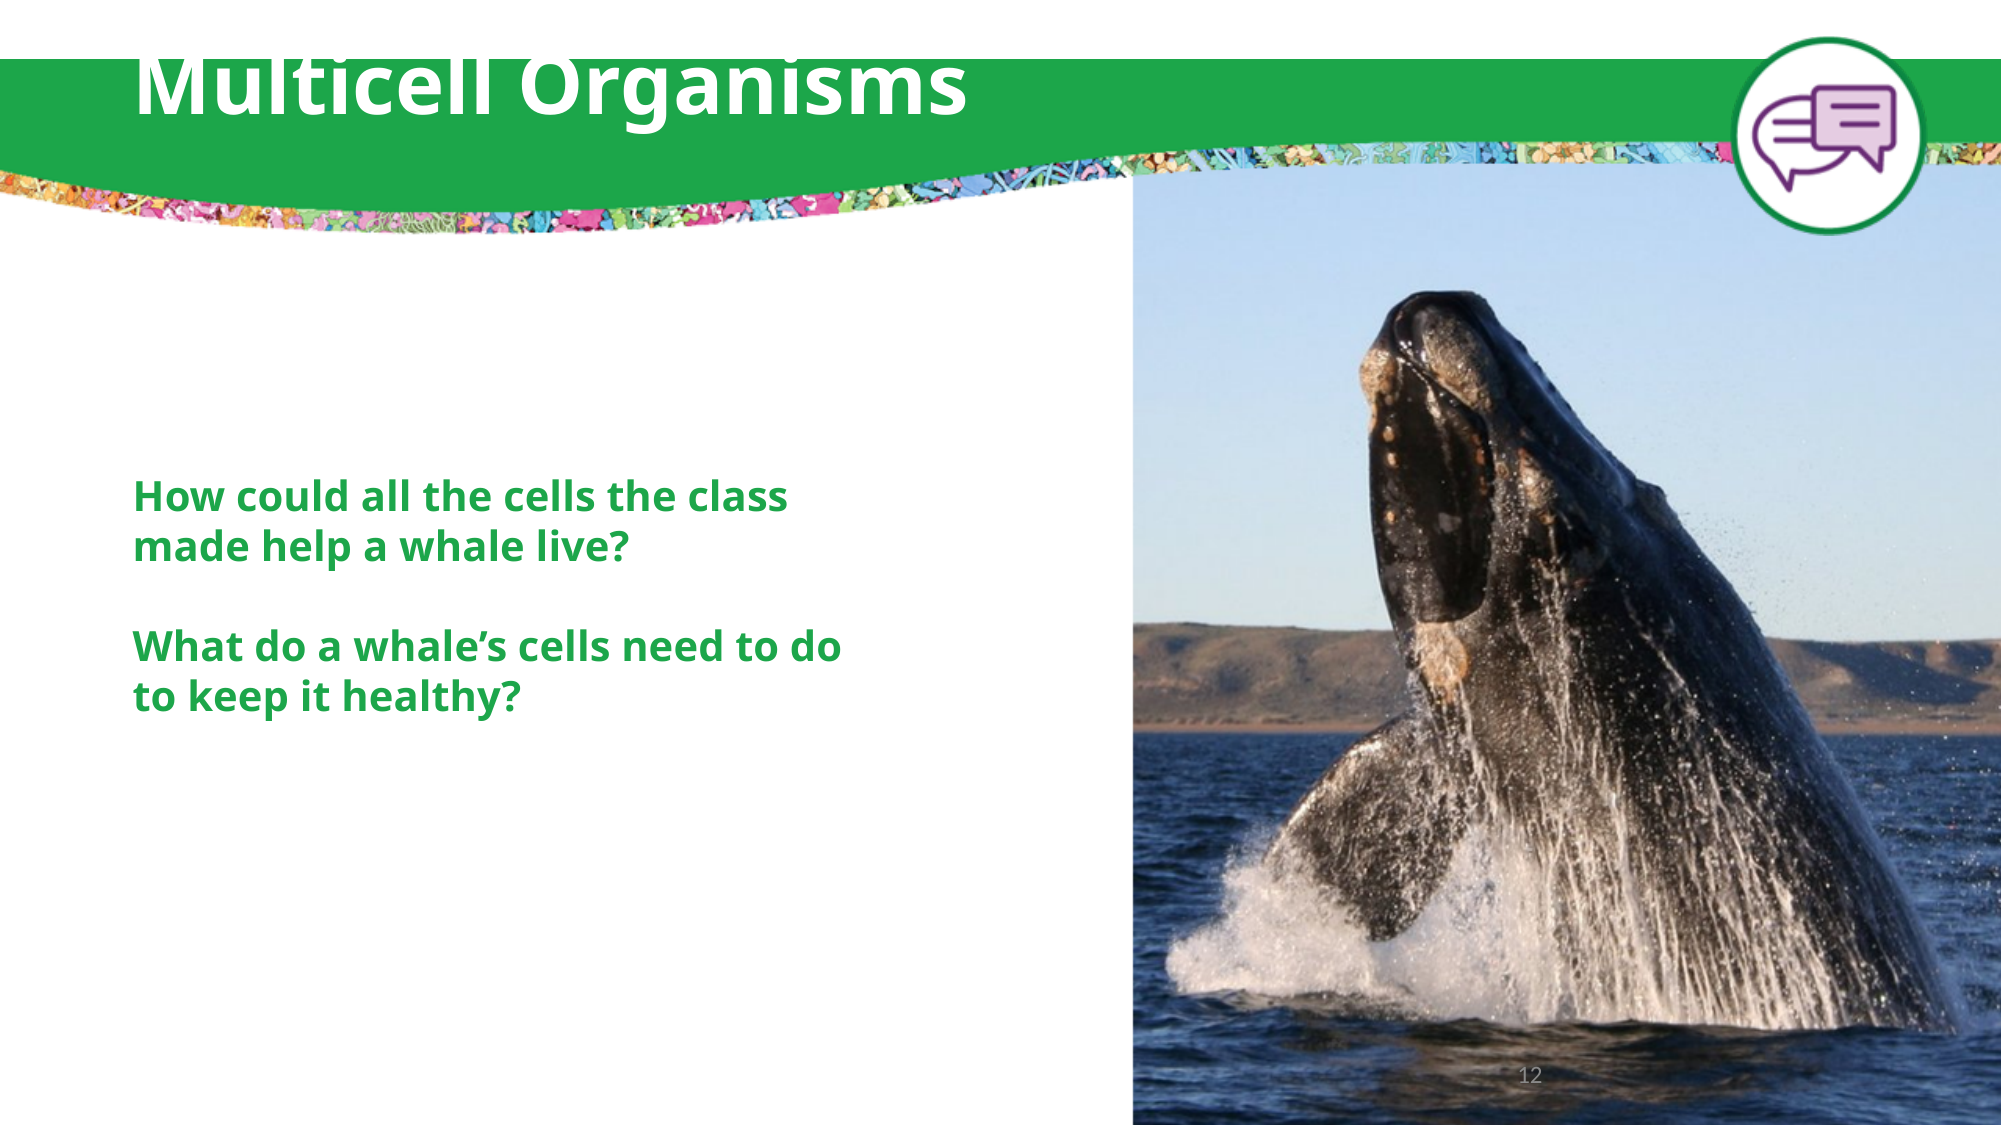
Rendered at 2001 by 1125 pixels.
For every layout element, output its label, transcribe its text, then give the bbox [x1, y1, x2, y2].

slide_number 12 [1502, 1043, 1948, 1104]
picture [0, 36, 2000, 1125]
text_box Multicell Organisms [117, 0, 1698, 164]
text_box How could all the cells the class made help a whale live? What do a whale’s cells need to do to keep it healthy? [117, 462, 877, 826]
